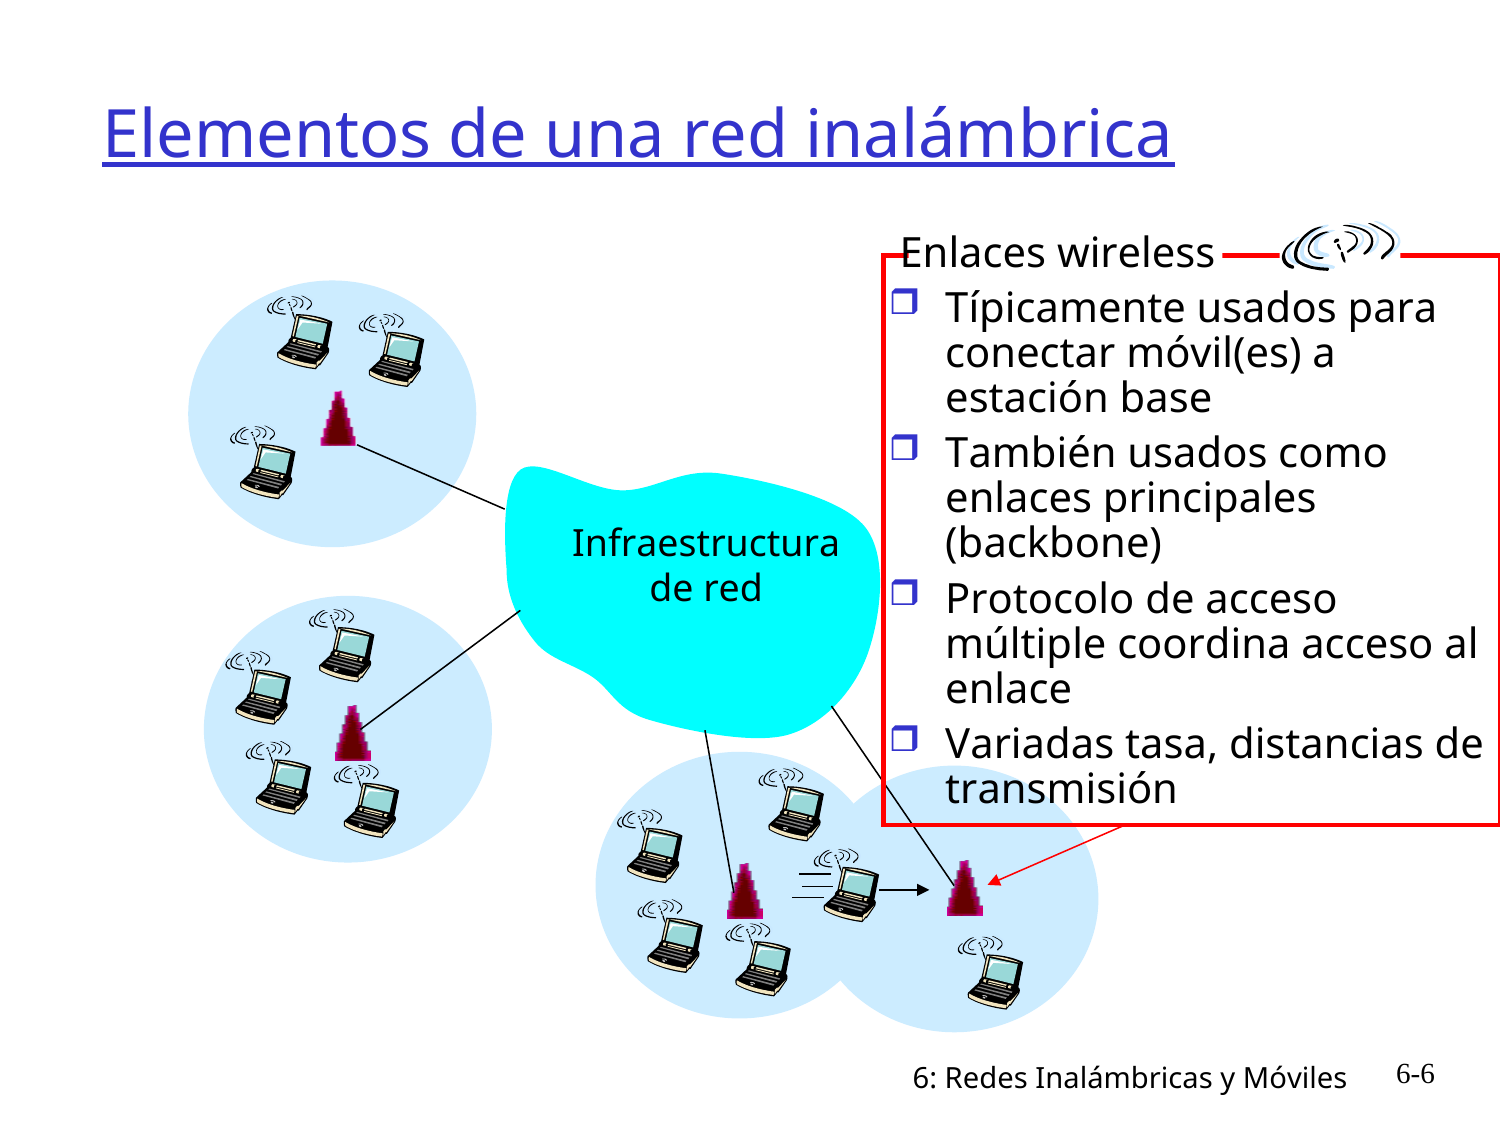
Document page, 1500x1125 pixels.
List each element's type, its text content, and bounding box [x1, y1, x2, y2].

picture [637, 897, 703, 973]
text_box [1279, 221, 1401, 271]
text_box Enlaces wireless Típicamente usados para conectar móvil(es) a estación base También usados como enlaces principales (backbone) Protocolo de acceso múltiple coordina acceso al enlace Variadas tasa, distancias de transmisión [874, 223, 1500, 766]
picture [957, 934, 1024, 1010]
text_box [886, 789, 909, 823]
text_box [188, 280, 477, 548]
picture [725, 921, 791, 997]
picture [320, 390, 356, 446]
picture [727, 863, 763, 920]
picture [358, 311, 425, 387]
text_box [595, 751, 1099, 1033]
text_box [886, 766, 1073, 823]
text_box Infraestructura de red [557, 510, 856, 617]
picture [947, 860, 983, 916]
picture [335, 705, 371, 761]
picture [225, 649, 291, 725]
picture [308, 607, 375, 683]
picture [245, 739, 312, 815]
picture [813, 847, 880, 923]
picture [333, 762, 400, 838]
picture [758, 766, 824, 842]
picture [266, 294, 333, 370]
title Elementos de una red inalámbrica [87, 37, 1363, 225]
picture [616, 808, 683, 884]
text_box [203, 595, 492, 863]
text_box [505, 466, 874, 739]
picture [229, 424, 296, 500]
